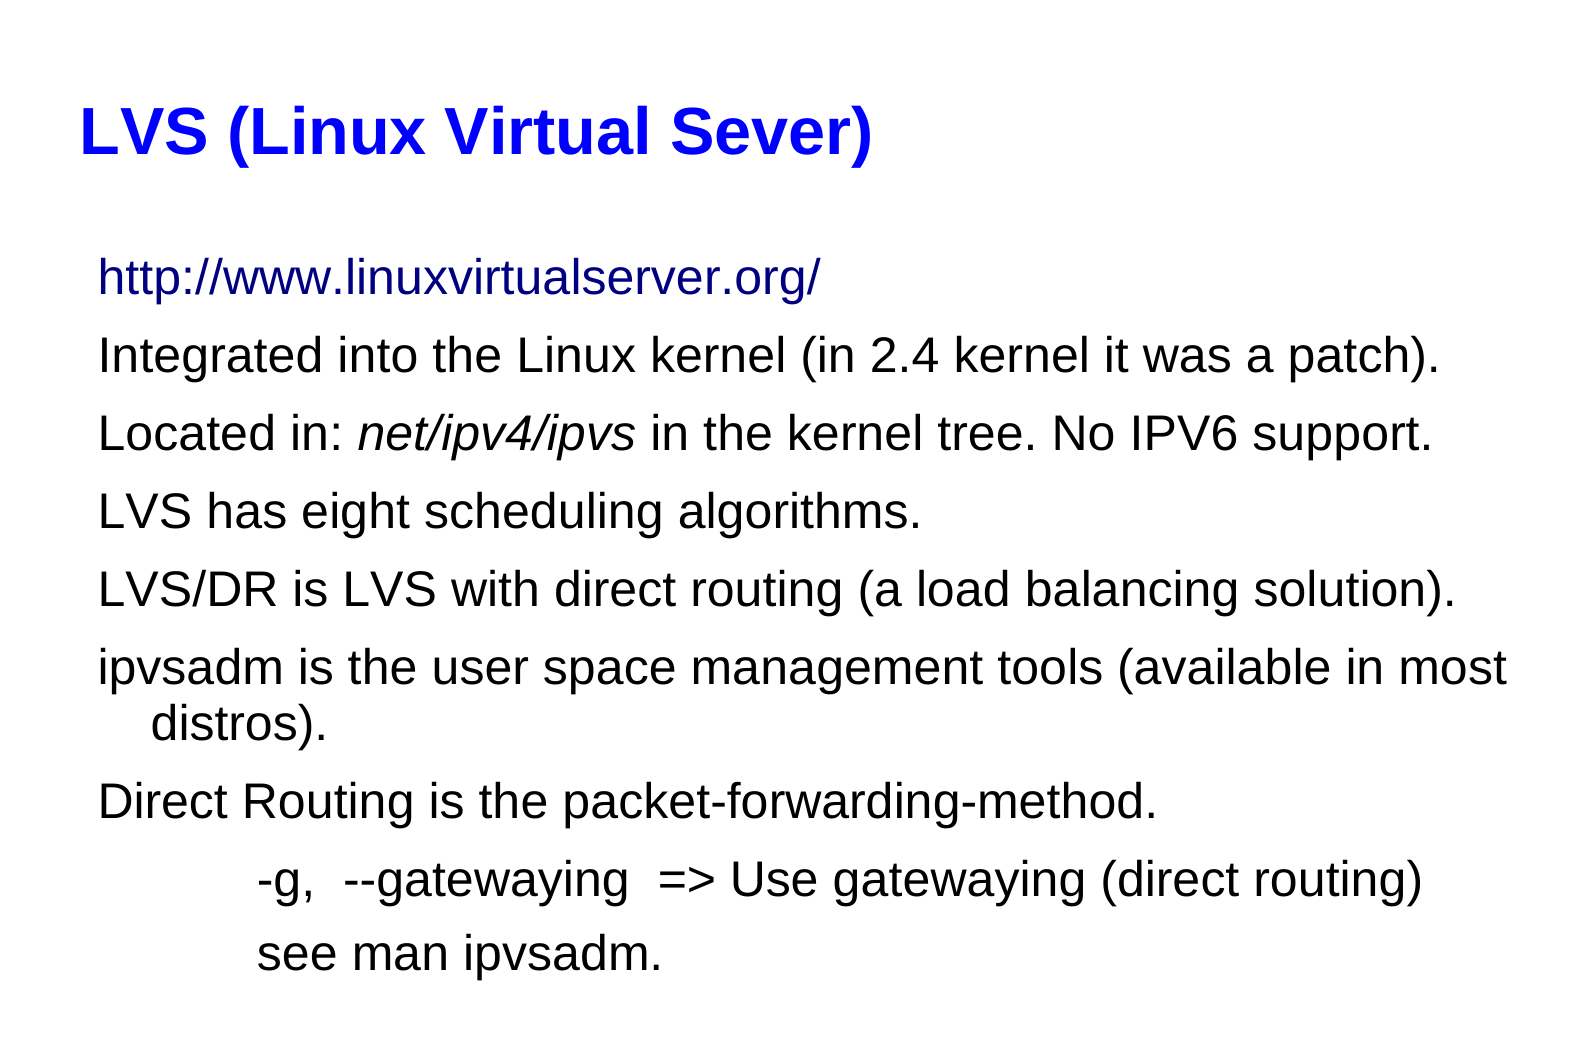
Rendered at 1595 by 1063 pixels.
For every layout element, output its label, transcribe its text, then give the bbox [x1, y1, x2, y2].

list http://www.linuxvirtualserver.org/ Integrated into the Linux kernel (in 2.4 kernel it was a patch). Located in: net/ipv4/ipvs in the kernel tree. No IPV6 support. LVS has eight scheduling algorithms. LVS/DR is LVS with direct routing (a load balancing solution). ipvsadm is the user space management tools (available in most distros). Direct Routing is the packet-forwarding-method. -g, --gatewaying => Use gatewaying (direct routing) see man ipvsadm. [79, 248, 1515, 1043]
title LVS (Linux Virtual Sever) [79, 49, 1515, 213]
